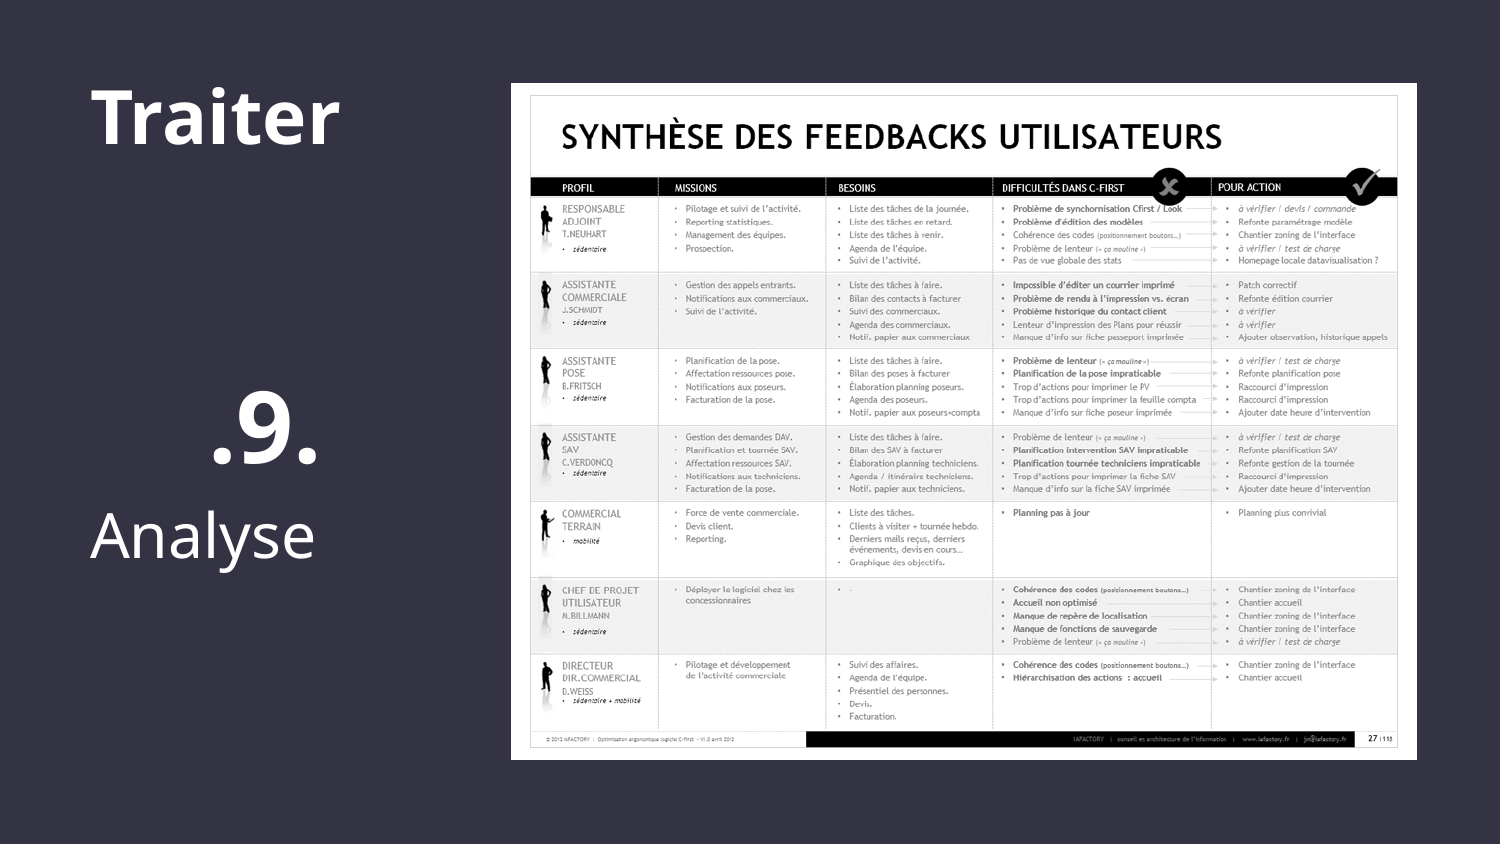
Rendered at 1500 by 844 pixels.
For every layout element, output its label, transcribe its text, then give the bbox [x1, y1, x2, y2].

list .9. Analyse [1417, 227, 1425, 586]
list .9. Analyse [75, 227, 511, 586]
picture [511, 83, 1417, 760]
title Traiter [75, 33, 1425, 175]
